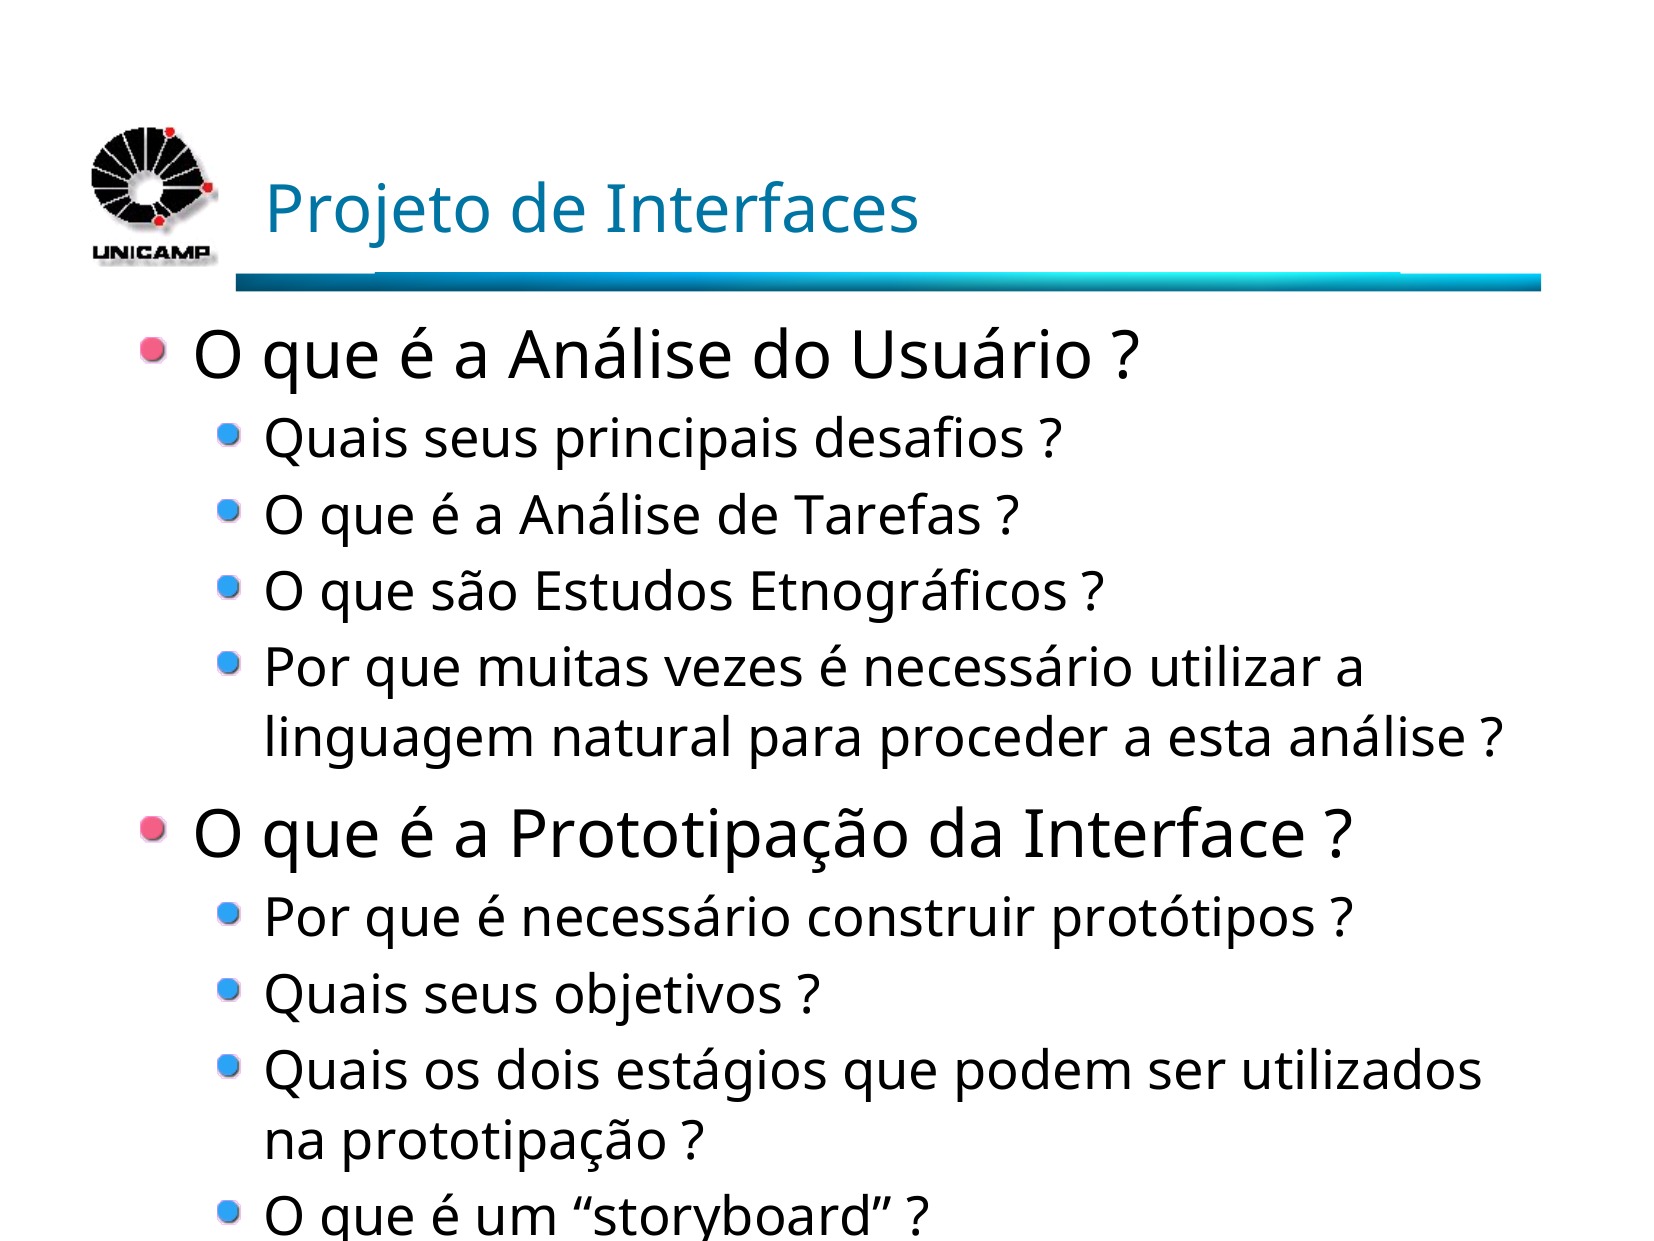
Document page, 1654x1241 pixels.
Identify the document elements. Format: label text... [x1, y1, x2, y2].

picture [216, 1199, 242, 1226]
title Projeto de Interfaces [264, 57, 1534, 250]
list O que é a Análise do Usuário ? Quais seus principais desafios ? O que é a Análise de Tarefas ? O que são Estudos Etnográficos ? Por que muitas vezes é necessário utilizar a linguagem natural para proceder a esta análise ? O que é a Prototipação da Interface ? Por que é necessário construir protótipos ? Quais seus objetivos ? Quais os dois estágios que podem ser utilizados na prototipação ? O que é um “storyboard” ? [121, 309, 1534, 1167]
picture [125, 272, 1654, 295]
